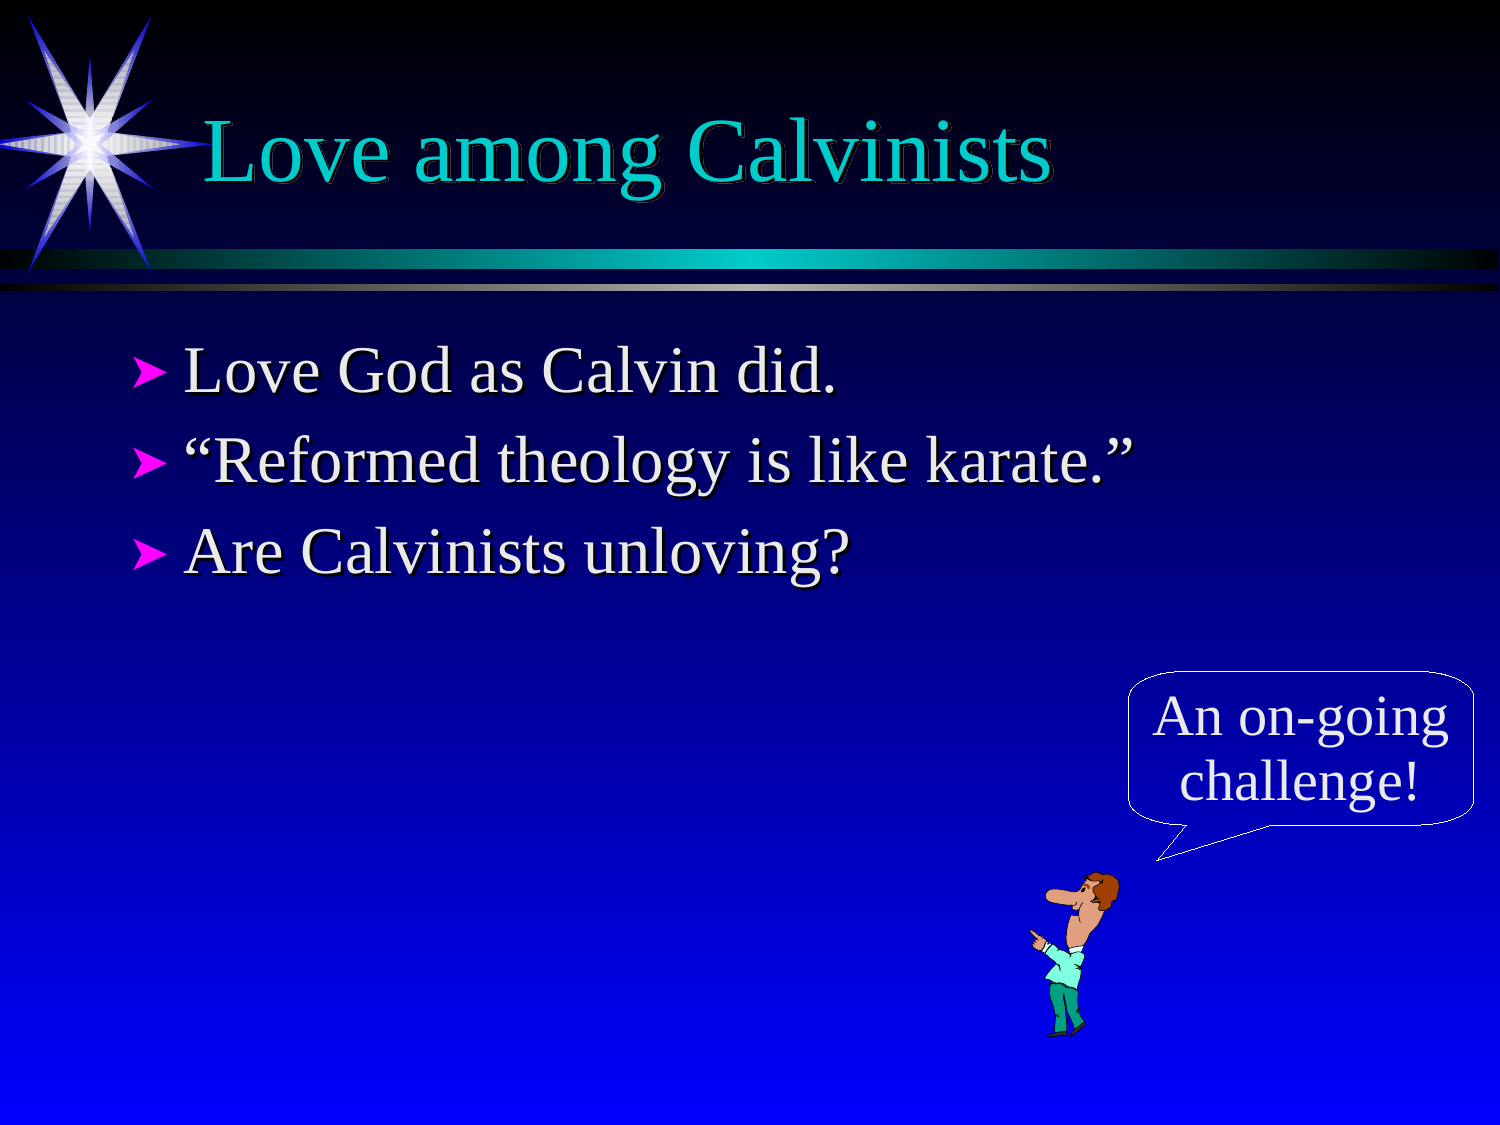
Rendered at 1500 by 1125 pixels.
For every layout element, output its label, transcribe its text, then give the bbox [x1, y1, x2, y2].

text_box you [40, 233, 52, 239]
text_box you [127, 233, 139, 239]
text_box An on-going challenge! [1128, 671, 1474, 861]
title Love among Calvinists [187, 56, 1463, 244]
chart [1029, 871, 1120, 1038]
list Love God as Calvin did. “Reformed theology is like karate.” Are Calvinists unloving? [112, 324, 1388, 1001]
